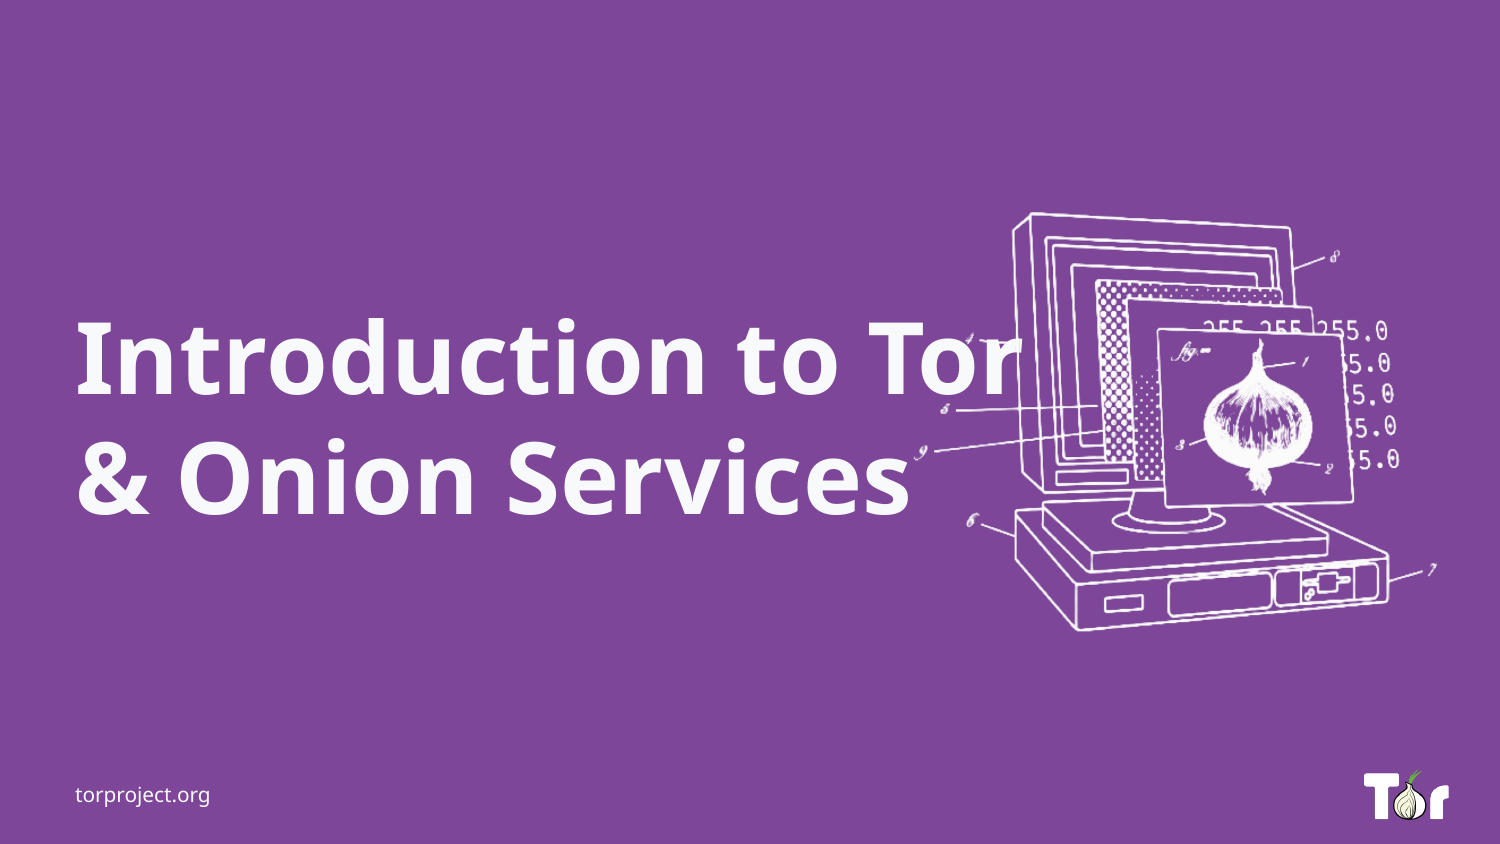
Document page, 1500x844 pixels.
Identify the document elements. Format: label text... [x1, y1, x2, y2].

picture [816, 62, 1500, 820]
title Introduction to Tor & Onion Services [75, 215, 816, 629]
